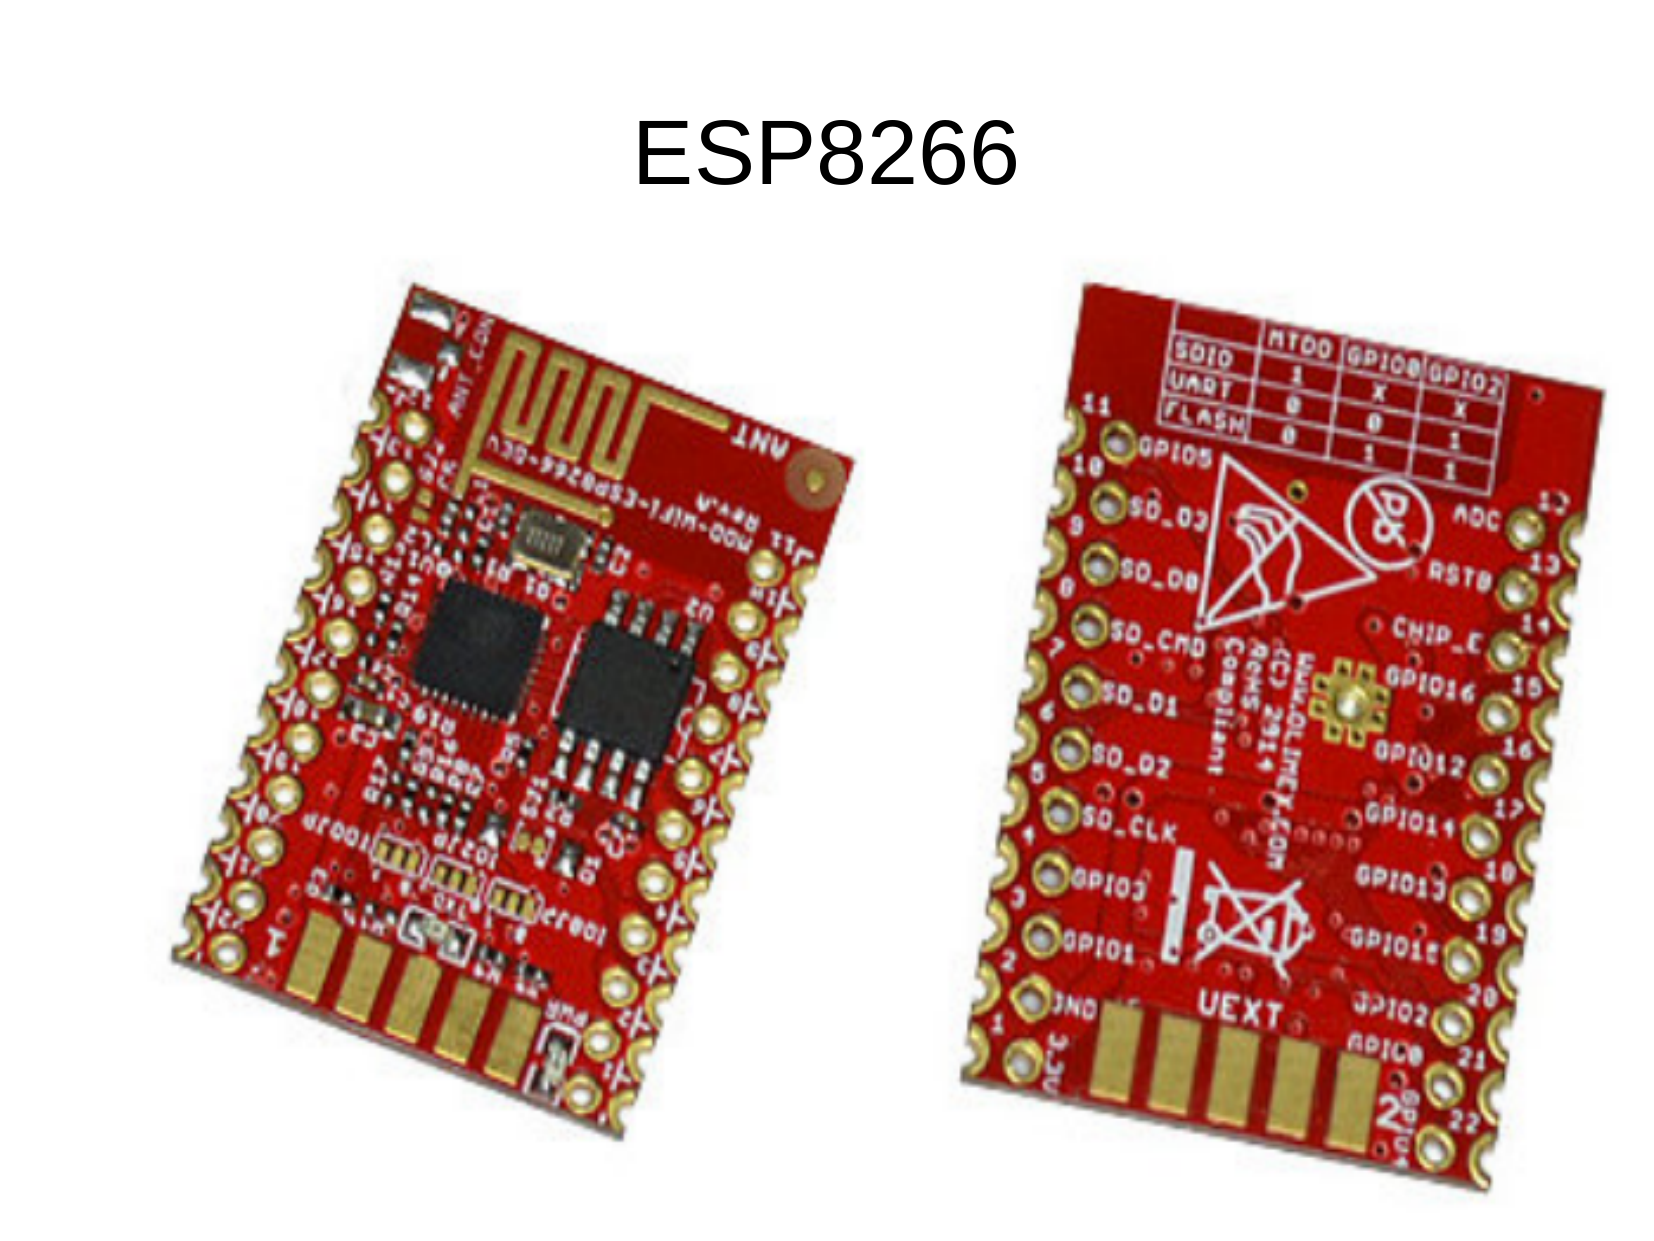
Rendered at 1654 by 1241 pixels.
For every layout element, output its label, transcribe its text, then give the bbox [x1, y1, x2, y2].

picture [94, 229, 1619, 1241]
title ESP8266 [82, 49, 1571, 257]
